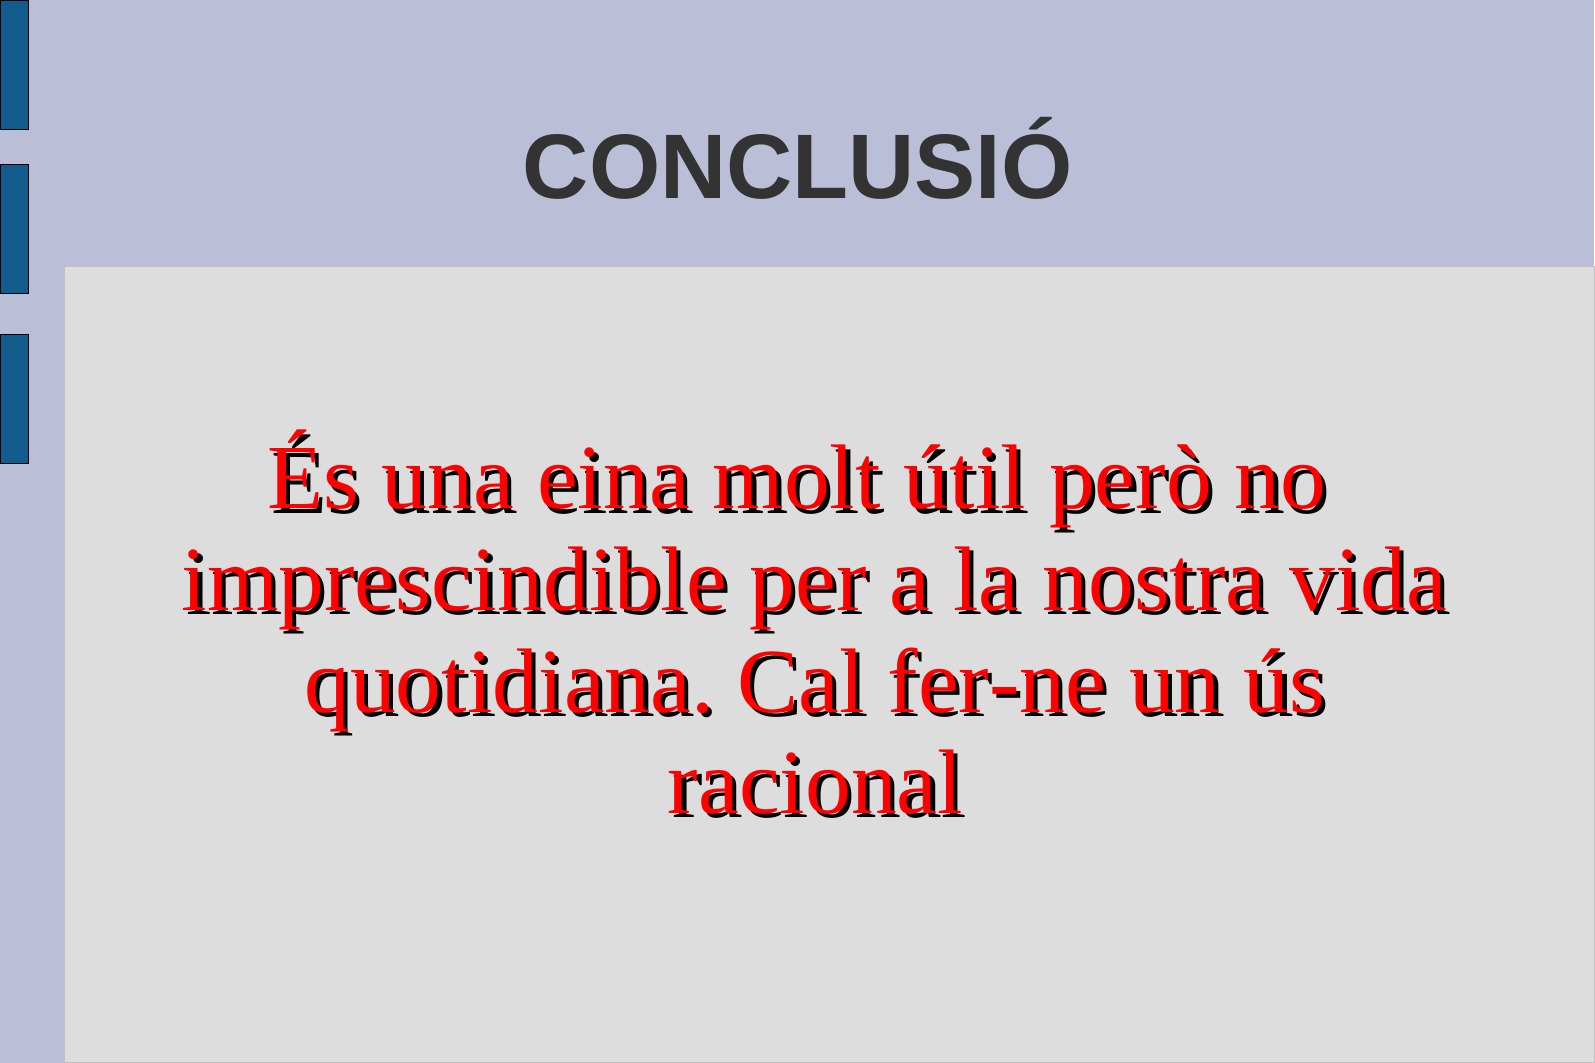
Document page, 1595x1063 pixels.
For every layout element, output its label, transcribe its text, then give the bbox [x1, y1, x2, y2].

subtitle És una eina molt útil però no imprescindible per a la nostra vida quotidiana. Cal fer-ne un ús racional [117, 302, 1479, 958]
title CONCLUSIÓ [117, 85, 1479, 249]
